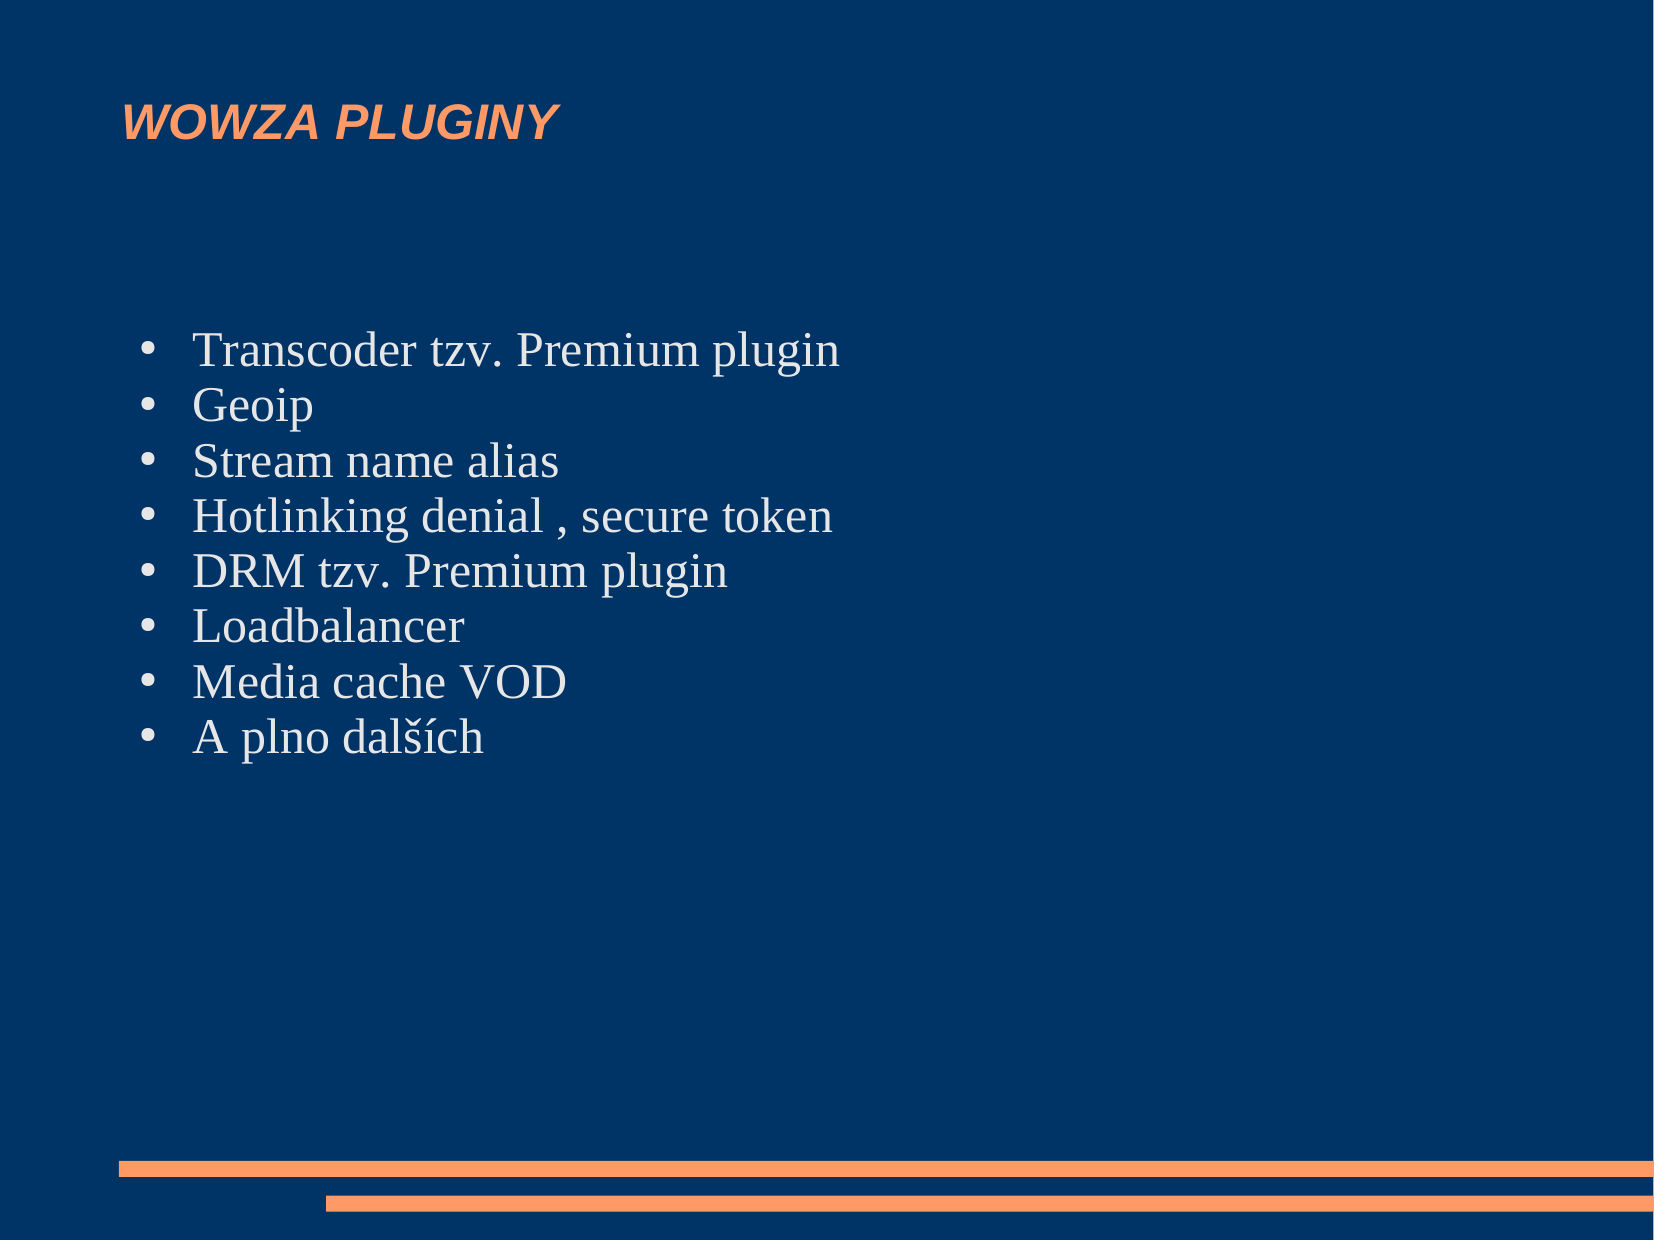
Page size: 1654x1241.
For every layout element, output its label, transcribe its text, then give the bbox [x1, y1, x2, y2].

list Transcoder tzv. Premium plugin Geoip Stream name alias Hotlinking denial , secure token DRM tzv. Premium plugin Loadbalancer Media cache VOD A plno dalších [121, 322, 1561, 1132]
title WOWZA PLUGINY [121, 46, 1534, 254]
